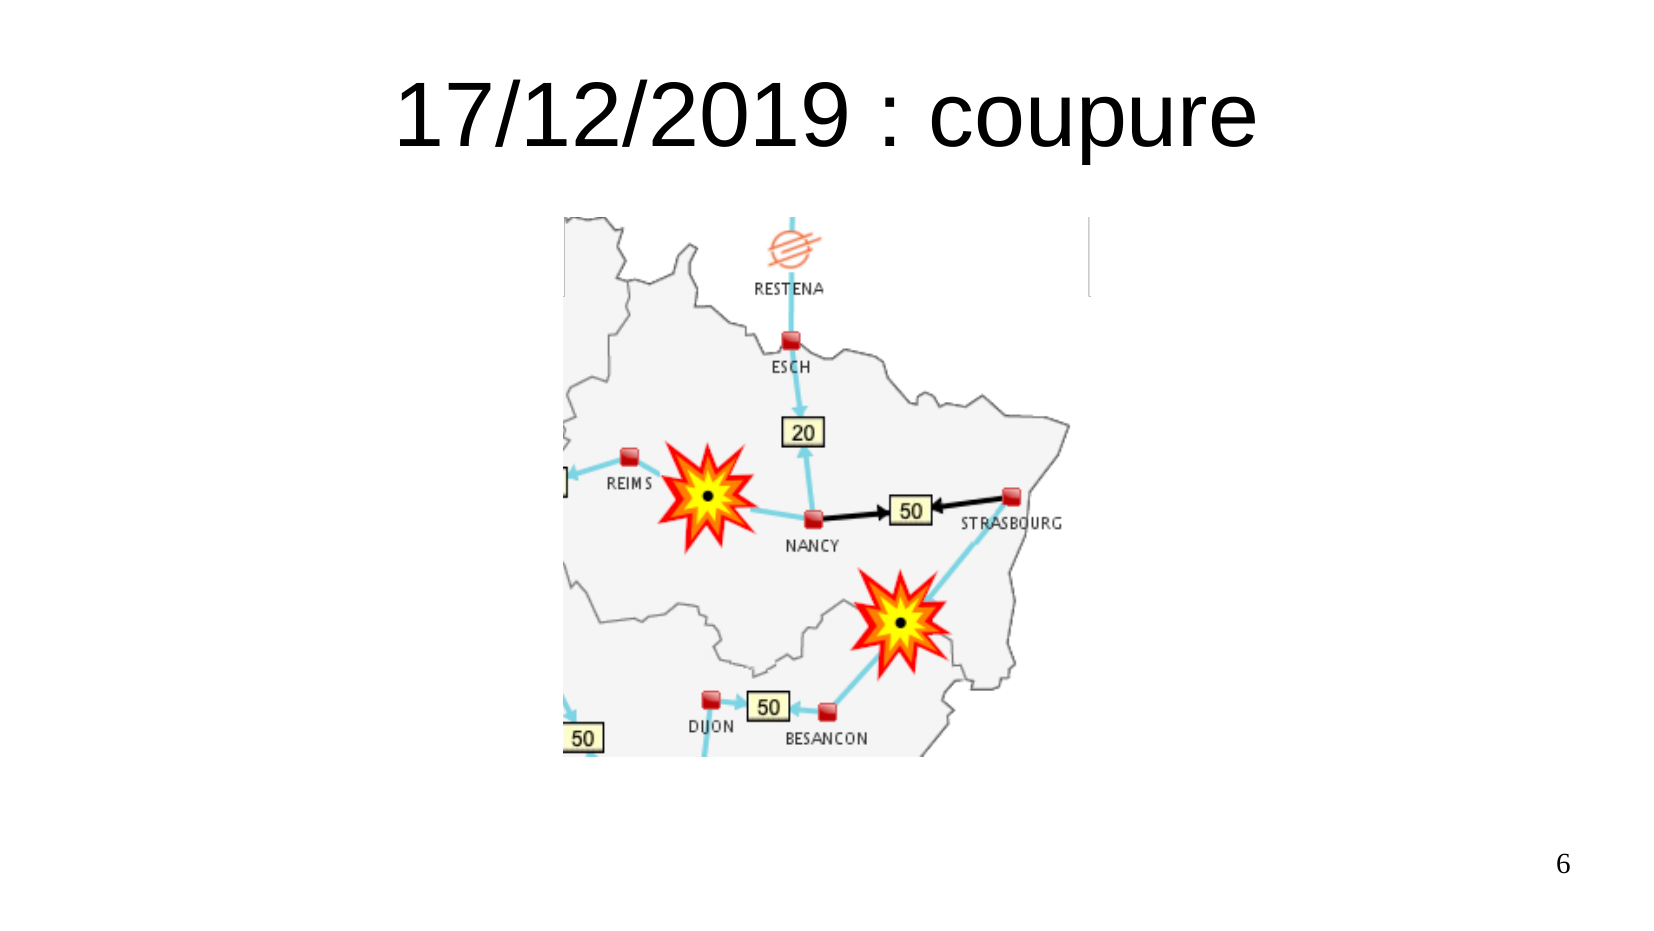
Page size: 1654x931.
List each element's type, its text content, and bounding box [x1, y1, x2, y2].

picture [563, 217, 1091, 758]
title 17/12/2019 : coupure [82, 37, 1571, 193]
